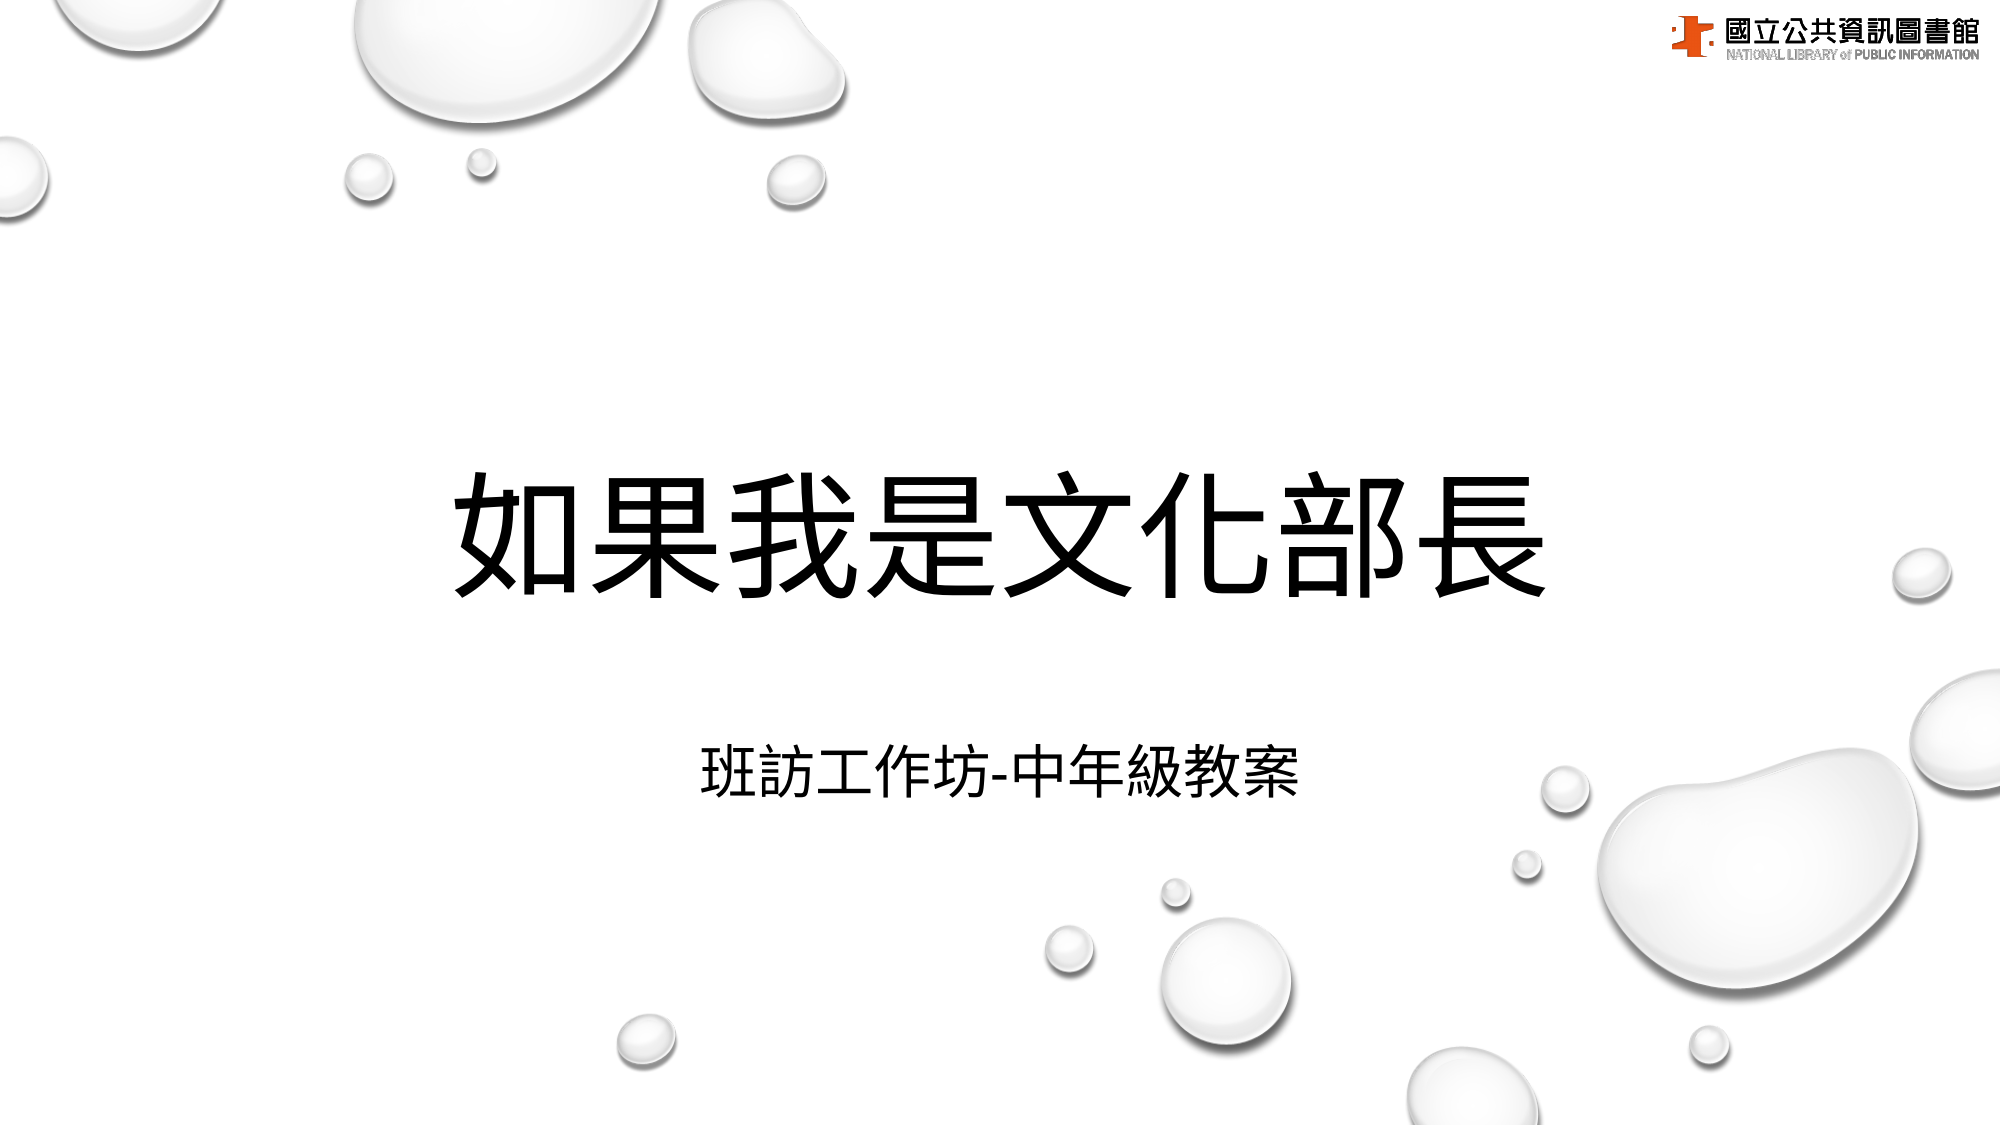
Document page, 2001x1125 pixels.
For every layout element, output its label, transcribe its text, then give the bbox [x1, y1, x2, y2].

subtitle 班訪工作坊-中年級教案 [287, 637, 1713, 863]
picture [0, 0, 2000, 1125]
title 如果我是文化部長 [287, 213, 1713, 625]
